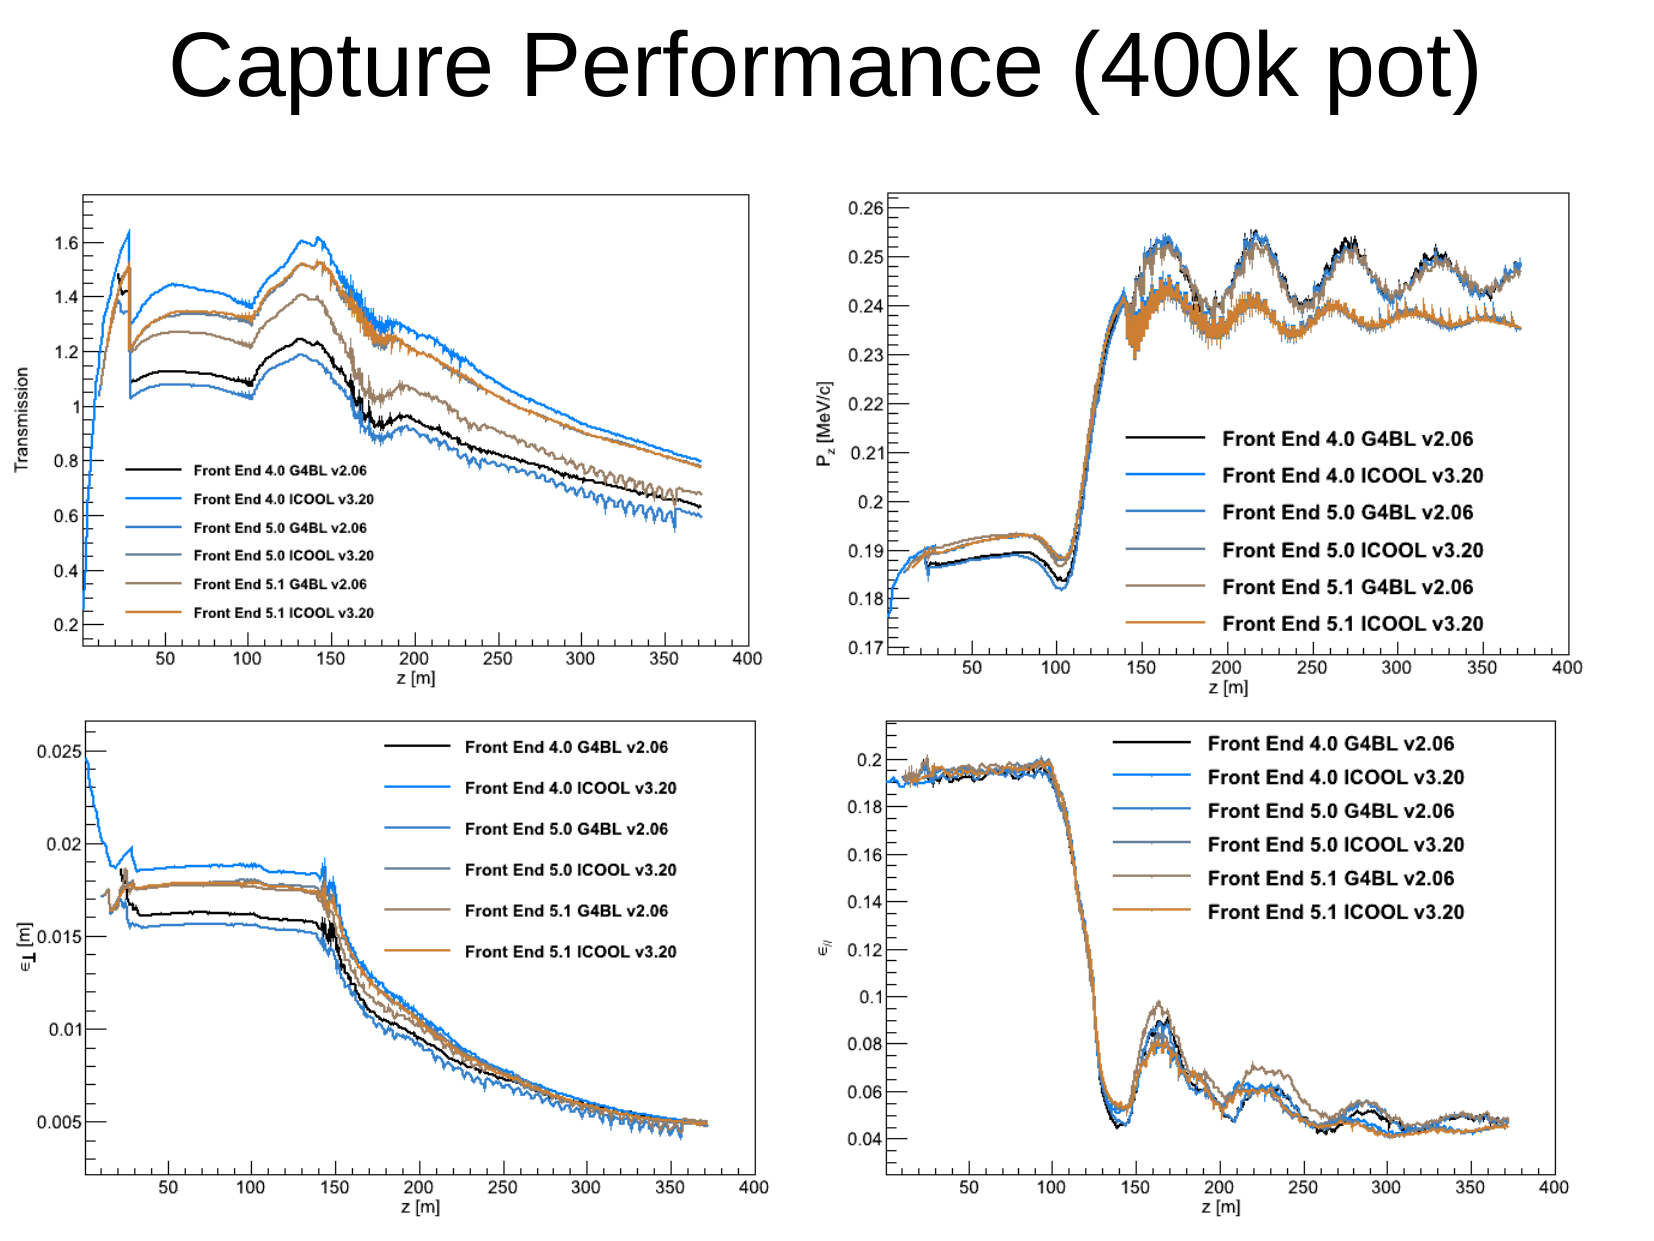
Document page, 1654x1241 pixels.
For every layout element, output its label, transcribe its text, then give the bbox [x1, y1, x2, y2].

picture [0, 135, 1654, 1232]
title Capture Performance (400k pot) [82, 0, 1571, 138]
